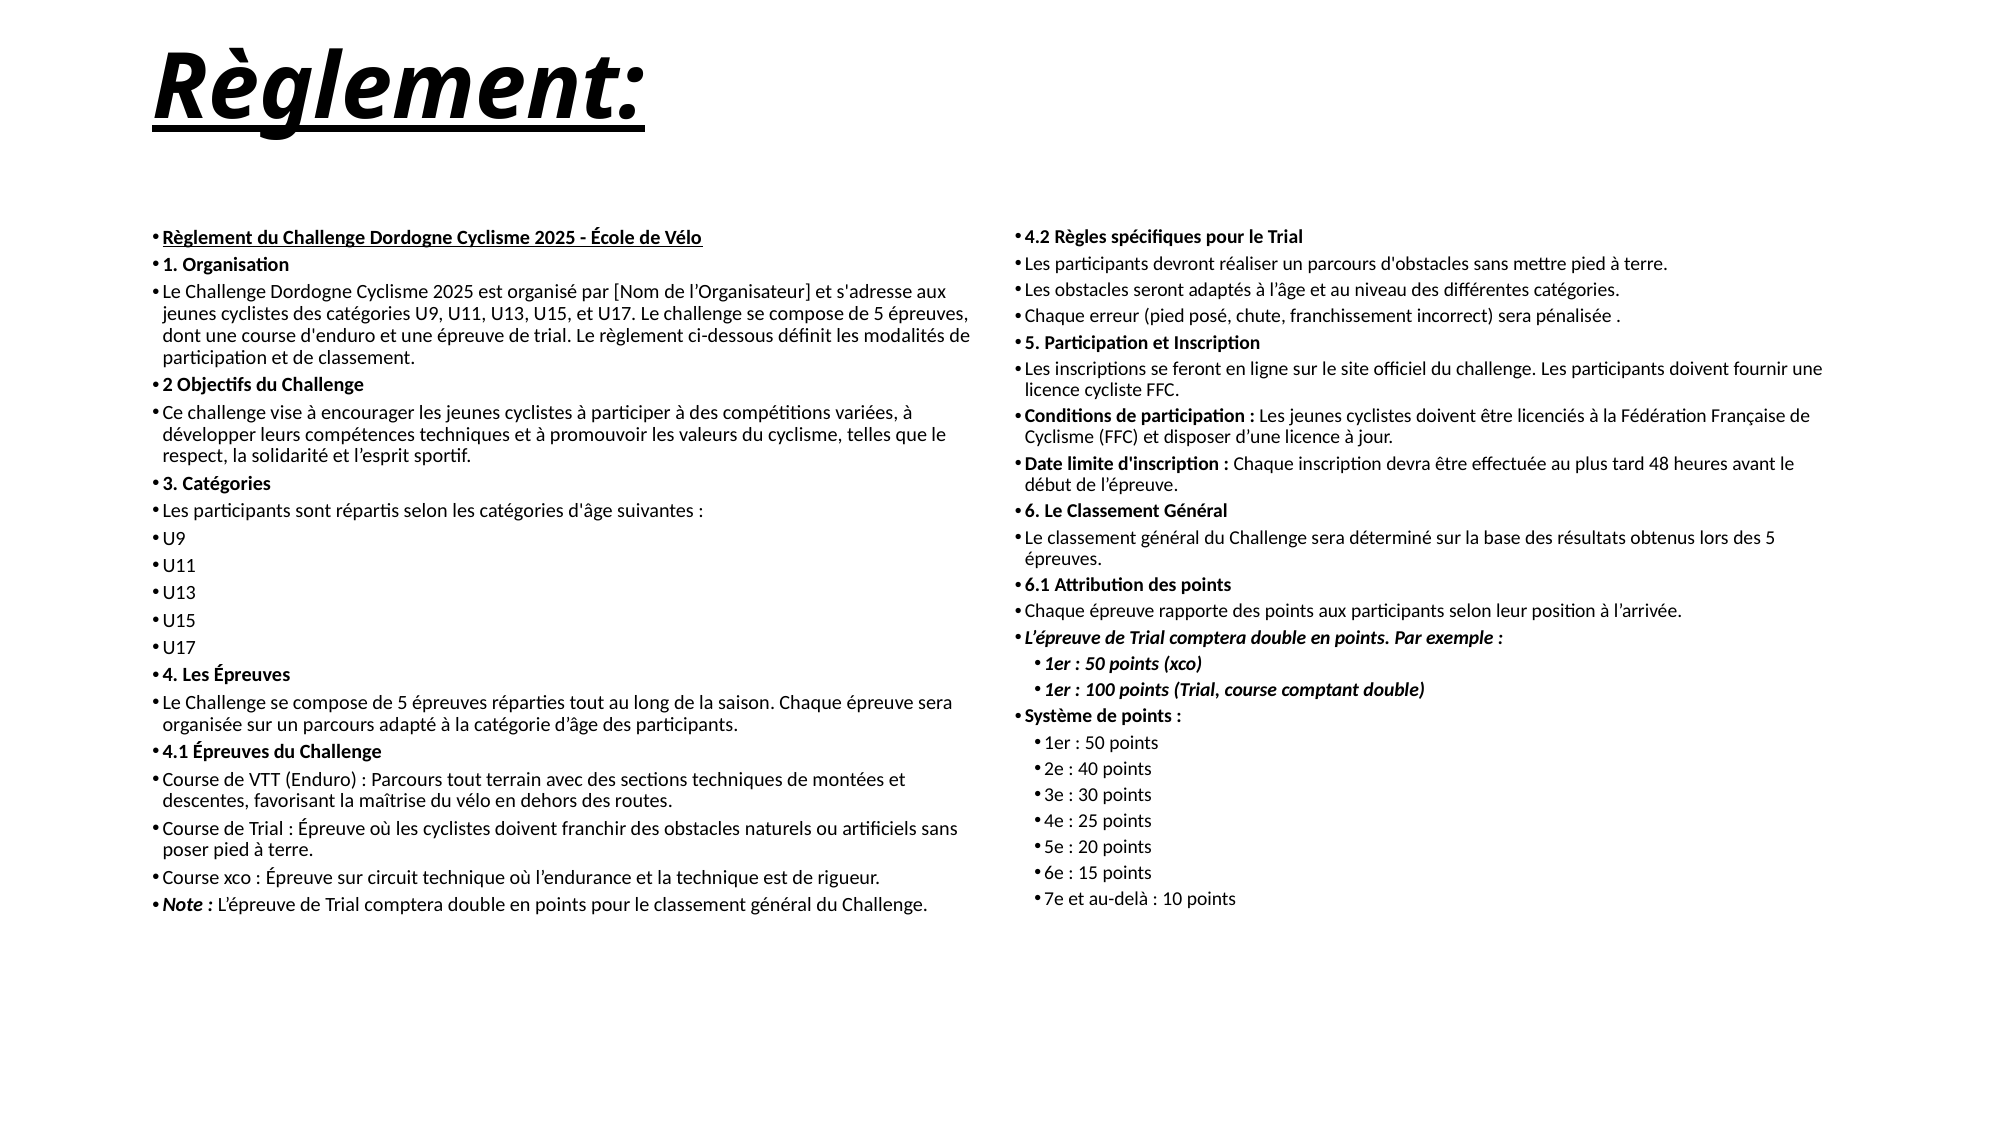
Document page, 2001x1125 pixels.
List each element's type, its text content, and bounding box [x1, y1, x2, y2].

title Règlement: [137, 0, 1863, 198]
list Règlement du Challenge Dordogne Cyclisme 2025 - École de Vélo 1. Organisation Le Challenge Dordogne Cyclisme 2025 est organisé par [Nom de l’Organisateur] et s'adresse aux jeunes cyclistes des catégories U9, U11, U13, U15, et U17. Le challenge se compose de 5 épreuves, dont une course d'enduro et une épreuve de trial. Le règlement ci-dessous définit les modalités de participation et de classement. 2 Objectifs du Challenge Ce challenge vise à encourager les jeunes cyclistes à participer à des compétitions variées, à développer leurs compétences techniques et à promouvoir les valeurs du cyclisme, telles que le respect, la solidarité et l’esprit sportif. 3. Catégories Les participants sont répartis selon les catégories d'âge suivantes : U9 U11 U13 U15 U17 4. Les Épreuves Le Challenge se compose de 5 épreuves réparties tout au long de la saison. Chaque épreuve sera organisée sur un parcours adapté à la catégorie d’âge des participants. 4.1 Épreuves du Challenge Course de VTT (Enduro) : Parcours tout terrain avec des sections techniques de montées et descentes, favorisant la maîtrise du vélo en dehors des routes. Course de Trial : Épreuve où les cyclistes doivent franchir des obstacles naturels ou artificiels sans poser pied à terre. Course xco : Épreuve sur circuit technique où l’endurance et la technique est de rigueur. Note : L’épreuve de Trial comptera double en points pour le classement général du Challenge. [137, 219, 988, 934]
list 4.2 Règles spécifiques pour le Trial Les participants devront réaliser un parcours d'obstacles sans mettre pied à terre. Les obstacles seront adaptés à l’âge et au niveau des différentes catégories. Chaque erreur (pied posé, chute, franchissement incorrect) sera pénalisée . 5. Participation et Inscription Les inscriptions se feront en ligne sur le site officiel du challenge. Les participants doivent fournir une licence cycliste FFC. Conditions de participation : Les jeunes cyclistes doivent être licenciés à la Fédération Française de Cyclisme (FFC) et disposer d’une licence à jour. Date limite d'inscription : Chaque inscription devra être effectuée au plus tard 48 heures avant le début de l’épreuve. 6. Le Classement Général Le classement général du Challenge sera déterminé sur la base des résultats obtenus lors des 5 épreuves. 6.1 Attribution des points Chaque épreuve rapporte des points aux participants selon leur position à l’arrivée. L’épreuve de Trial comptera double en points. Par exemple : 1er : 50 points (xco) 1er : 100 points (Trial, course comptant double) Système de points : 1er : 50 points 2e : 40 points 3e : 30 points 4e : 25 points 5e : 20 points 6e : 15 points 7e et au-delà : 10 points [999, 219, 1850, 934]
